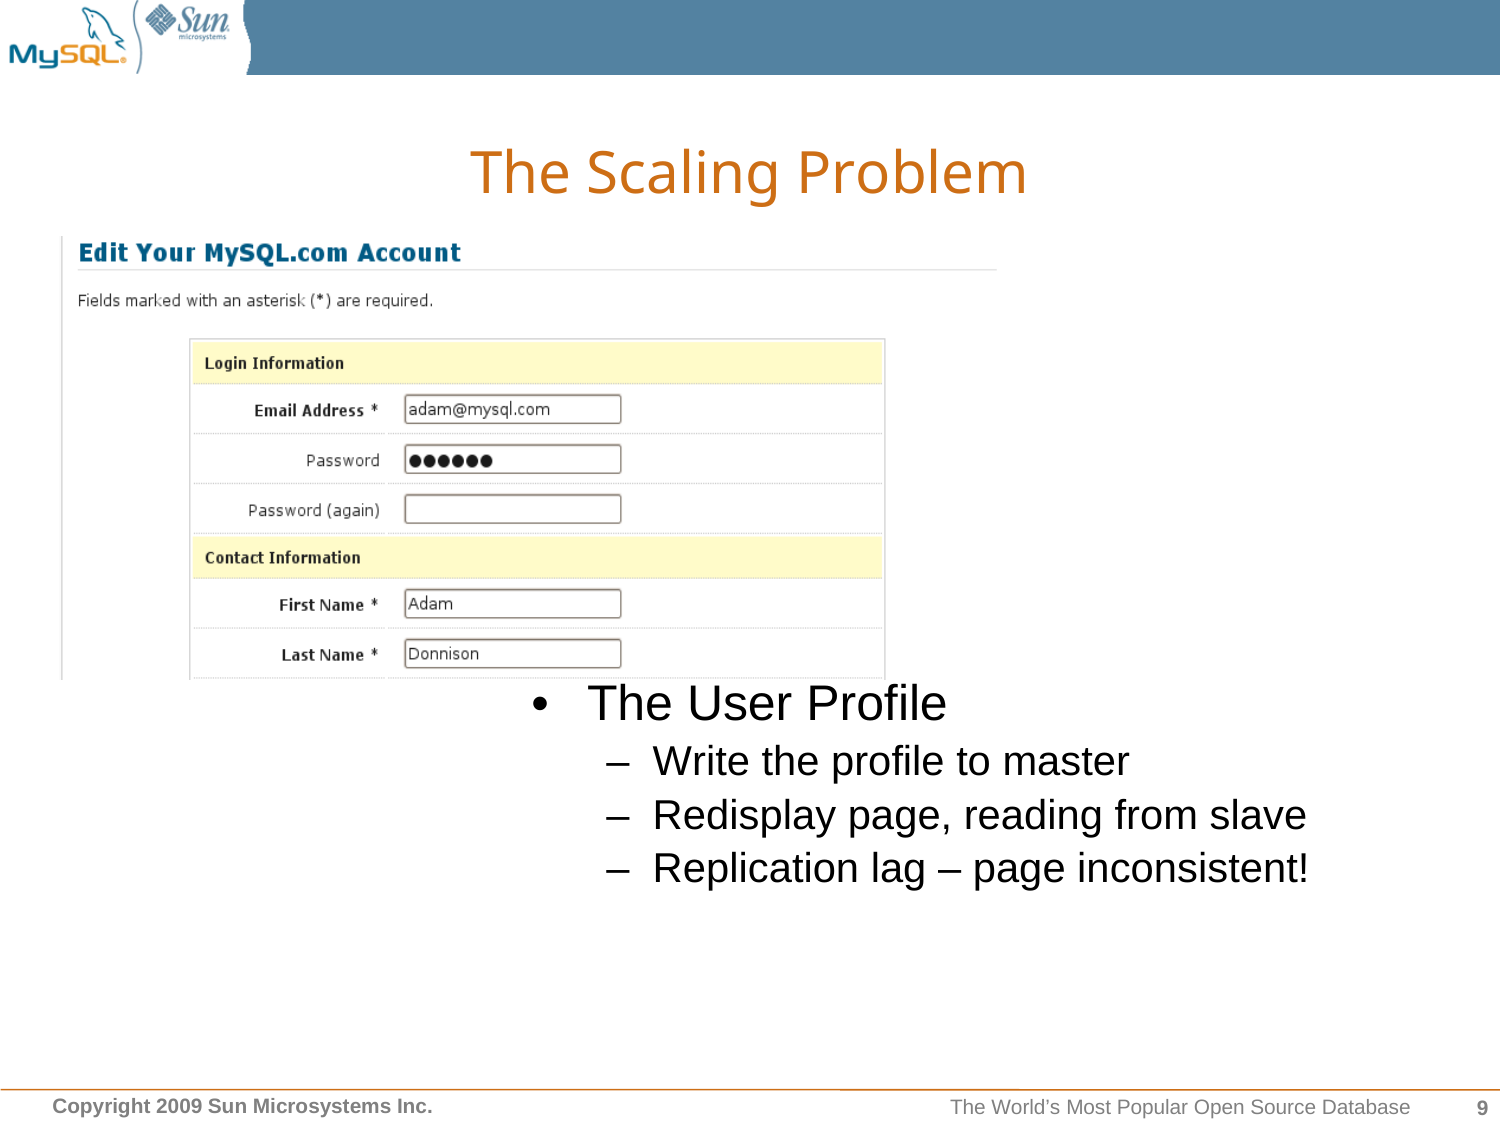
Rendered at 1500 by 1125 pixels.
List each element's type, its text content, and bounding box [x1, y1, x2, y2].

list The User Profile Write the profile to master Redisplay page, reading from slave Replication lag – page inconsistent! [531, 679, 1418, 1063]
picture [59, 236, 1004, 680]
title The Scaling Problem [0, 87, 1500, 225]
picture [0, 0, 1500, 75]
